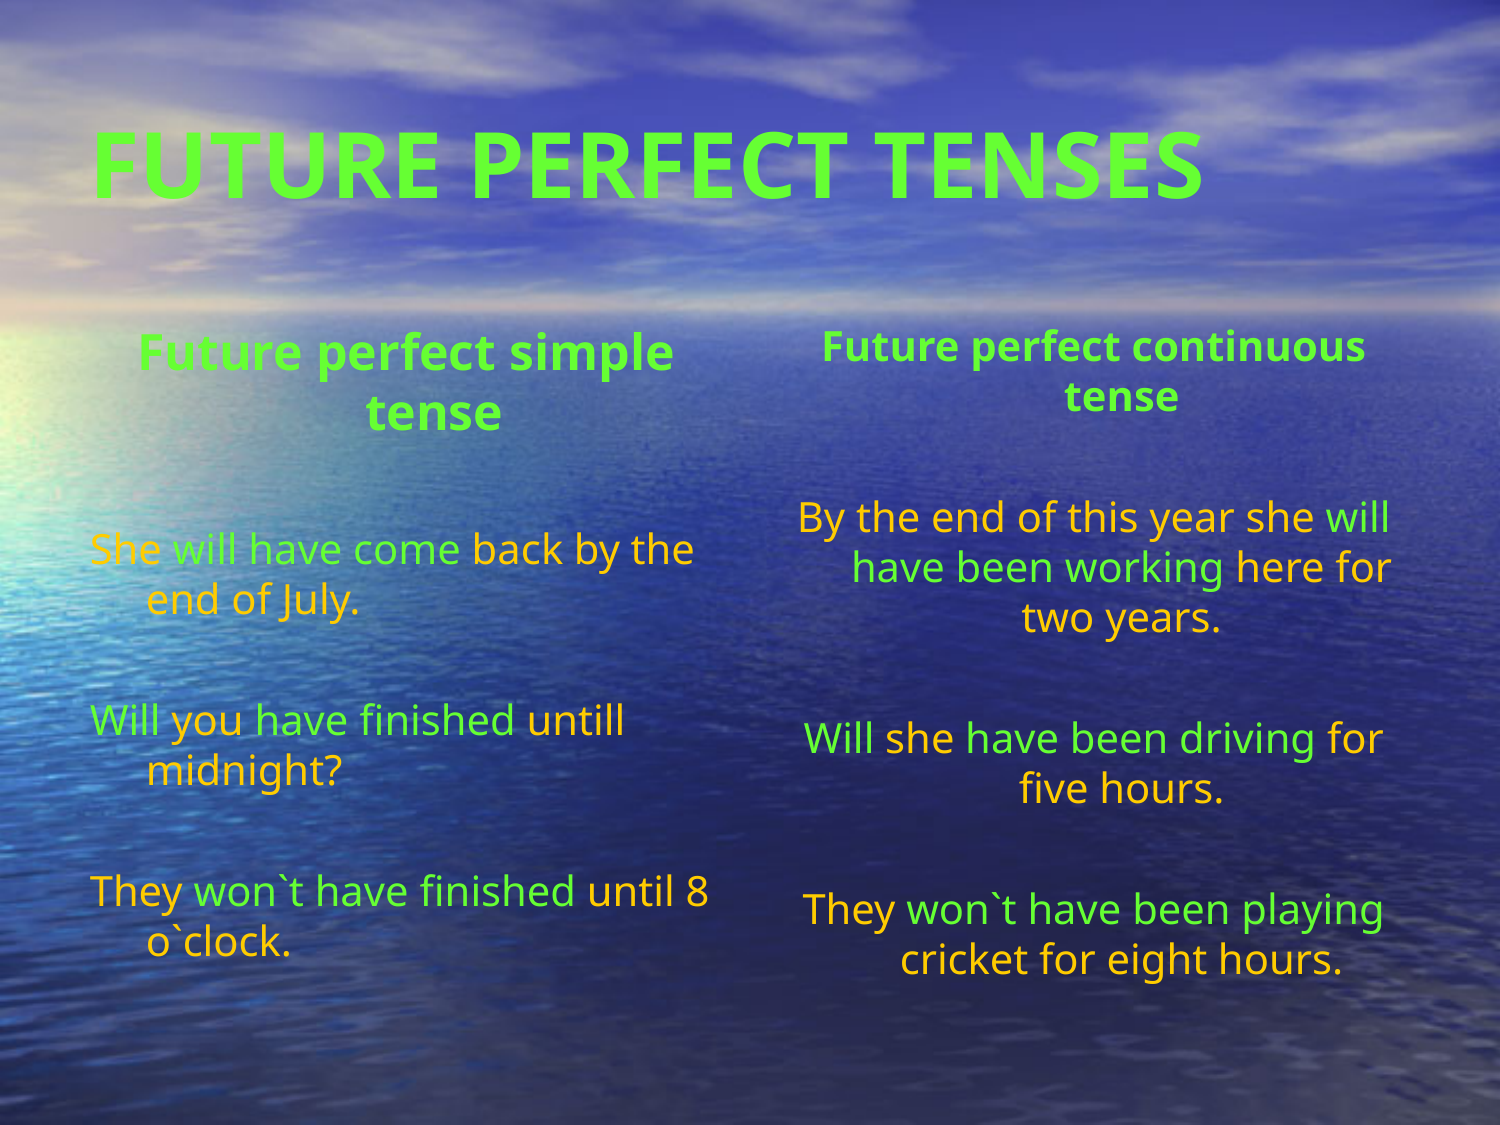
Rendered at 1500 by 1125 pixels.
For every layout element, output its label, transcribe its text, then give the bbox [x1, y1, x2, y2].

title FUTURE PERFECT TENSES [75, 47, 1425, 275]
list Future perfect simple tense She will have come back by the end of July. Will you have finished untill midnight? They won`t have finished until 8 o`clock. [75, 312, 738, 988]
list Future perfect continuous tense By the end of this year she will have been working here for two years. Will she have been driving for five hours. They won`t have been playing cricket for eight hours. [762, 312, 1425, 988]
picture [0, 0, 1500, 1125]
